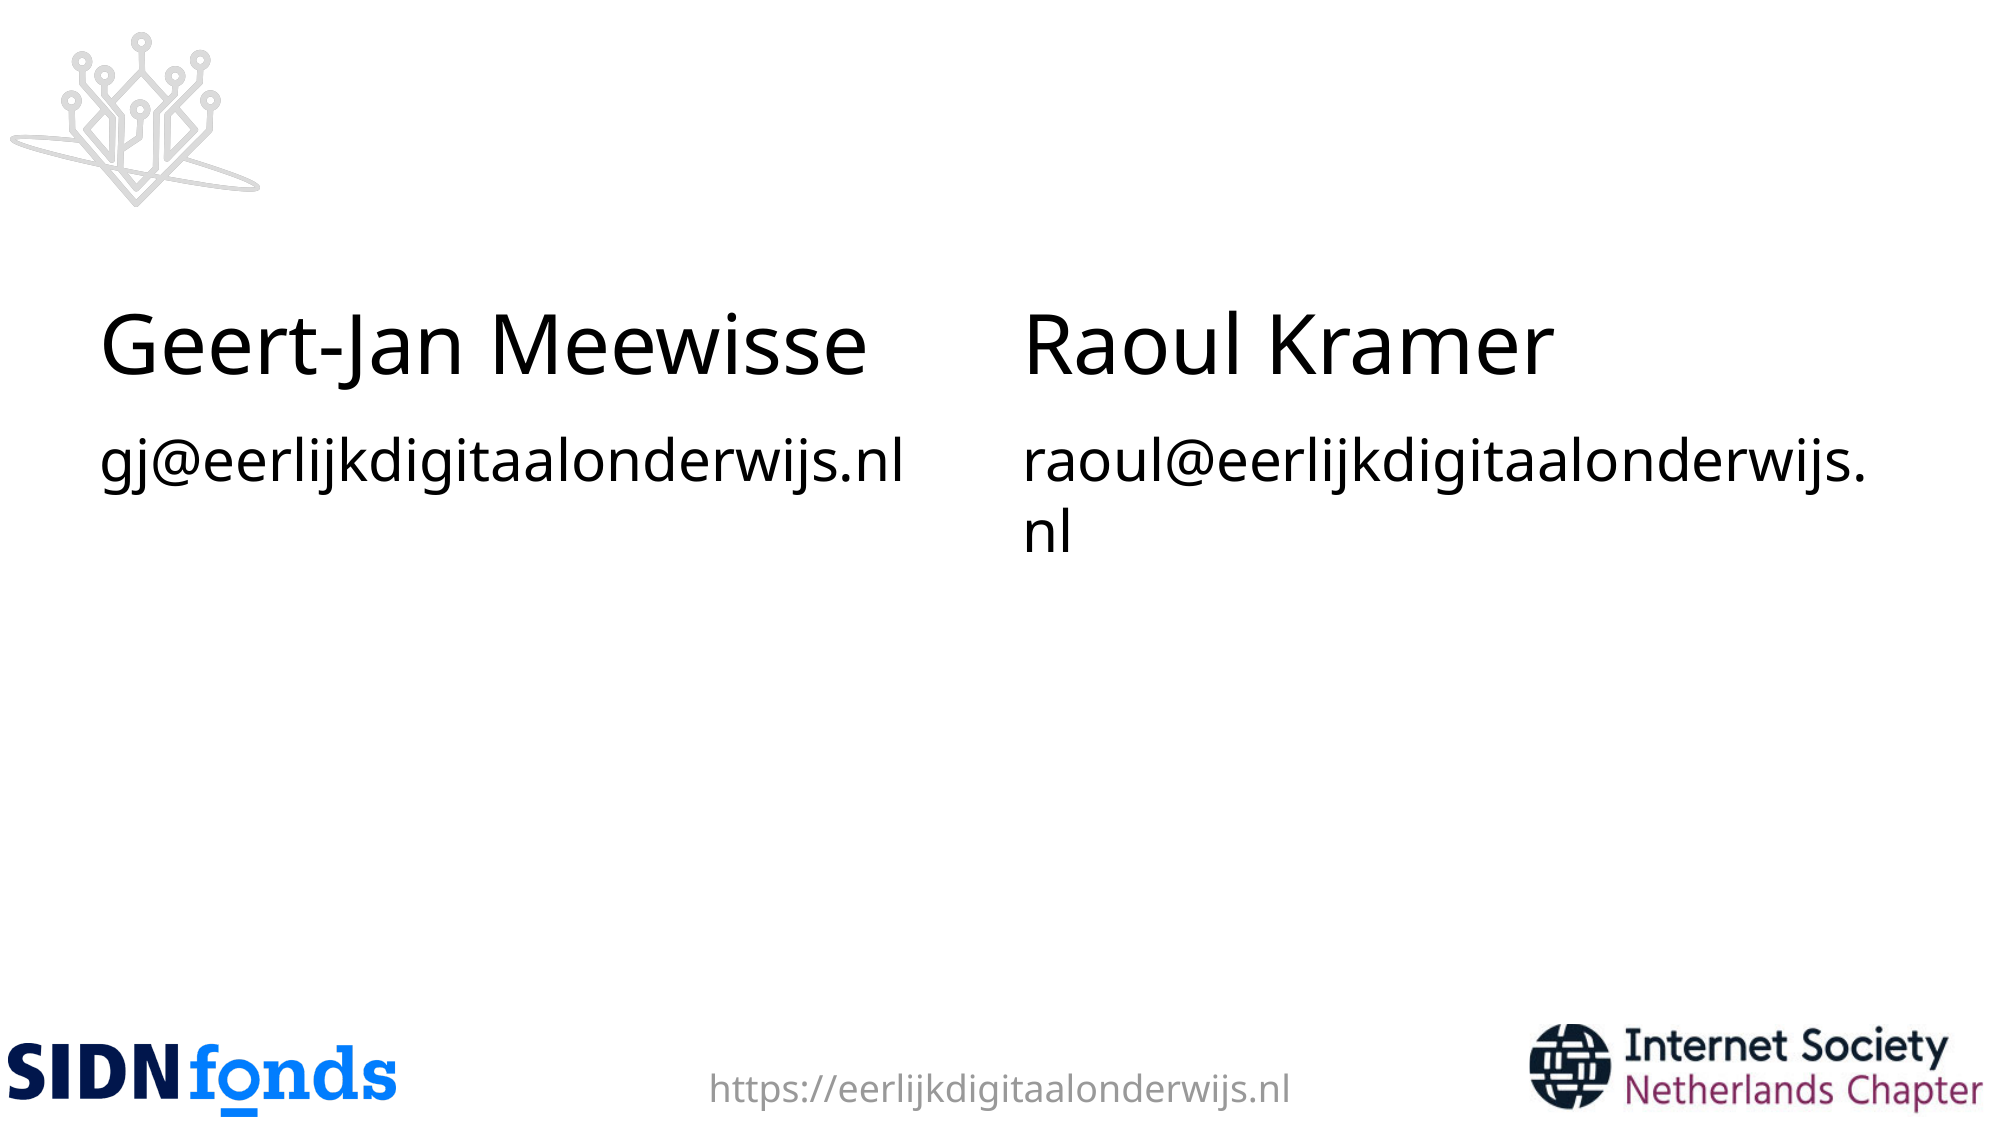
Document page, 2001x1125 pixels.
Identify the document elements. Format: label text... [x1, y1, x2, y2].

picture [8, 1043, 396, 1117]
list Raoul Kramer raoul@eerlijkdigitaalonderwijs.nl [1022, 292, 1901, 945]
list Geert-Jan Meewisse gj@eerlijkdigitaalonderwijs.nl [99, 292, 979, 945]
picture [1529, 1024, 1995, 1117]
